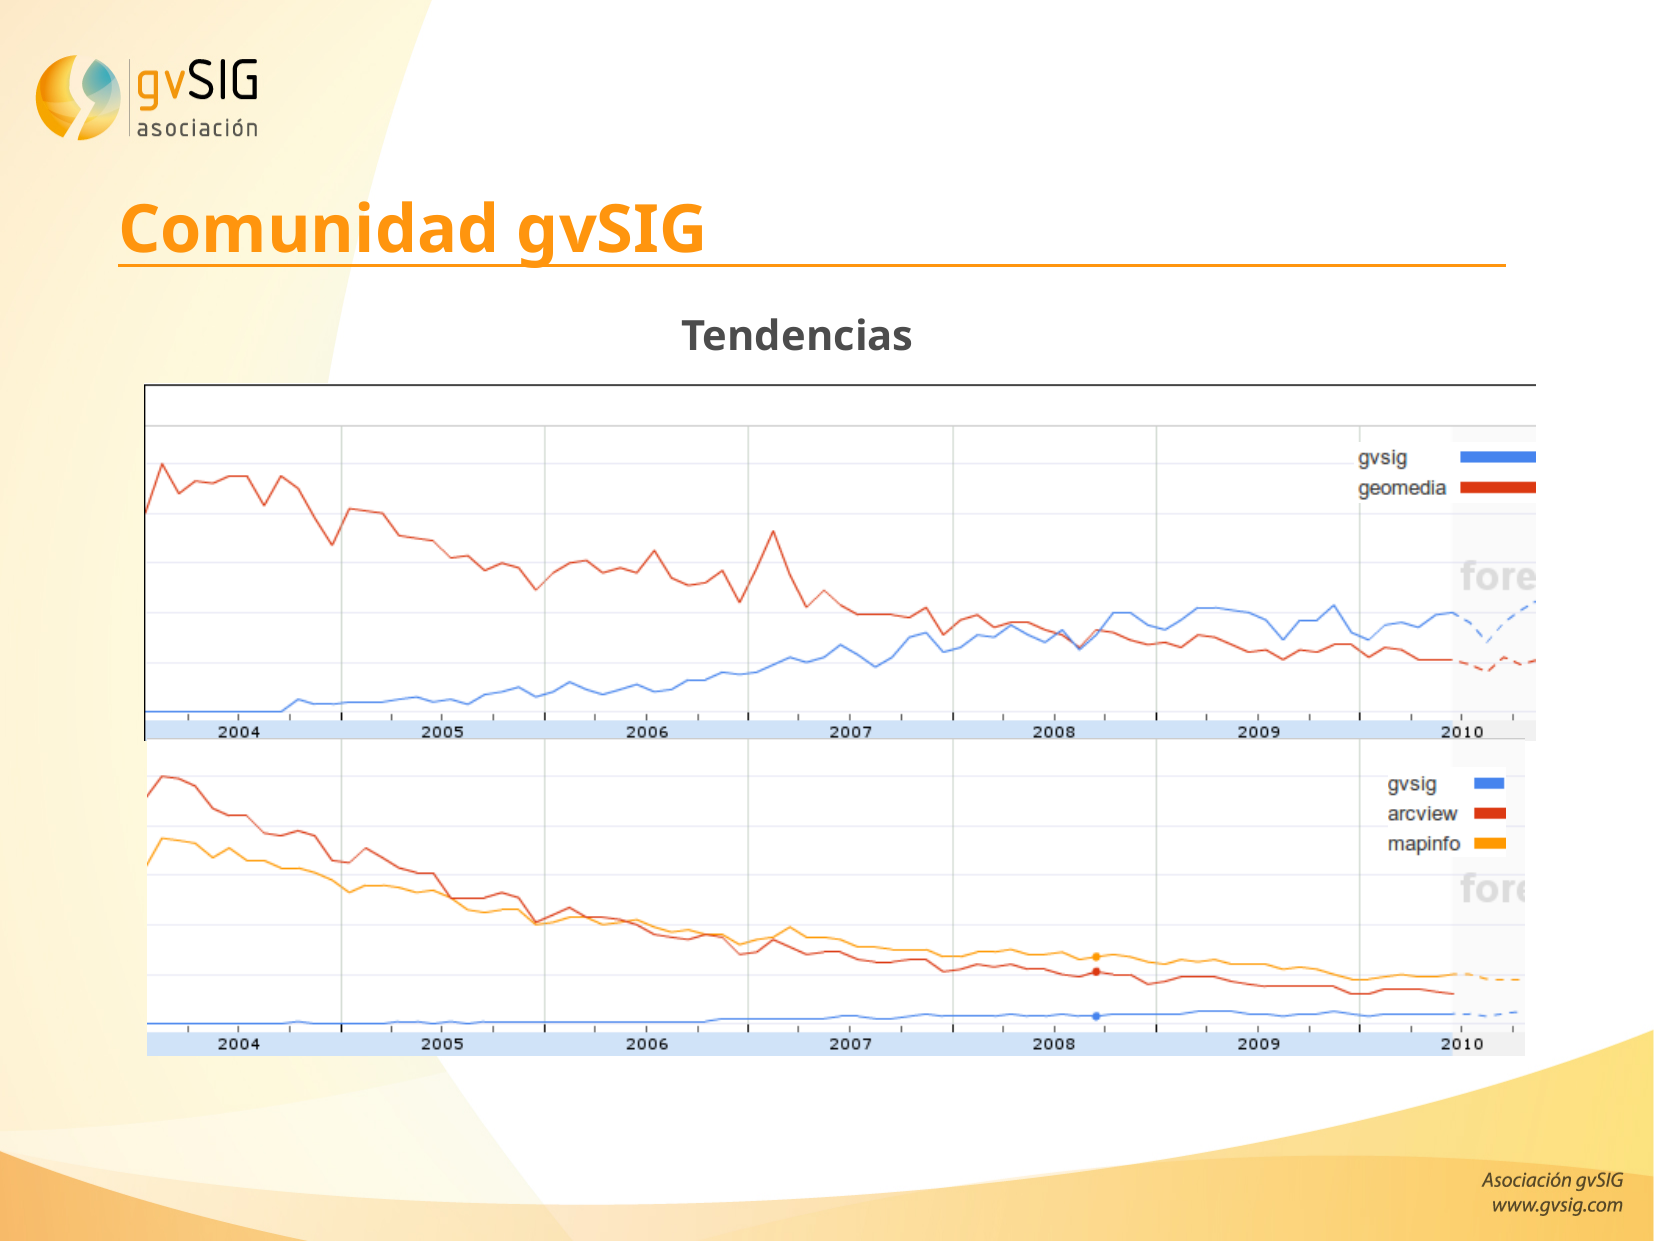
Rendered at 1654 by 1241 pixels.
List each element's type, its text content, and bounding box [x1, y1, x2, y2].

title Comunidad gvSIG [118, 177, 1607, 276]
text_box Tendencias [591, 305, 1004, 355]
picture [0, 0, 1654, 1241]
